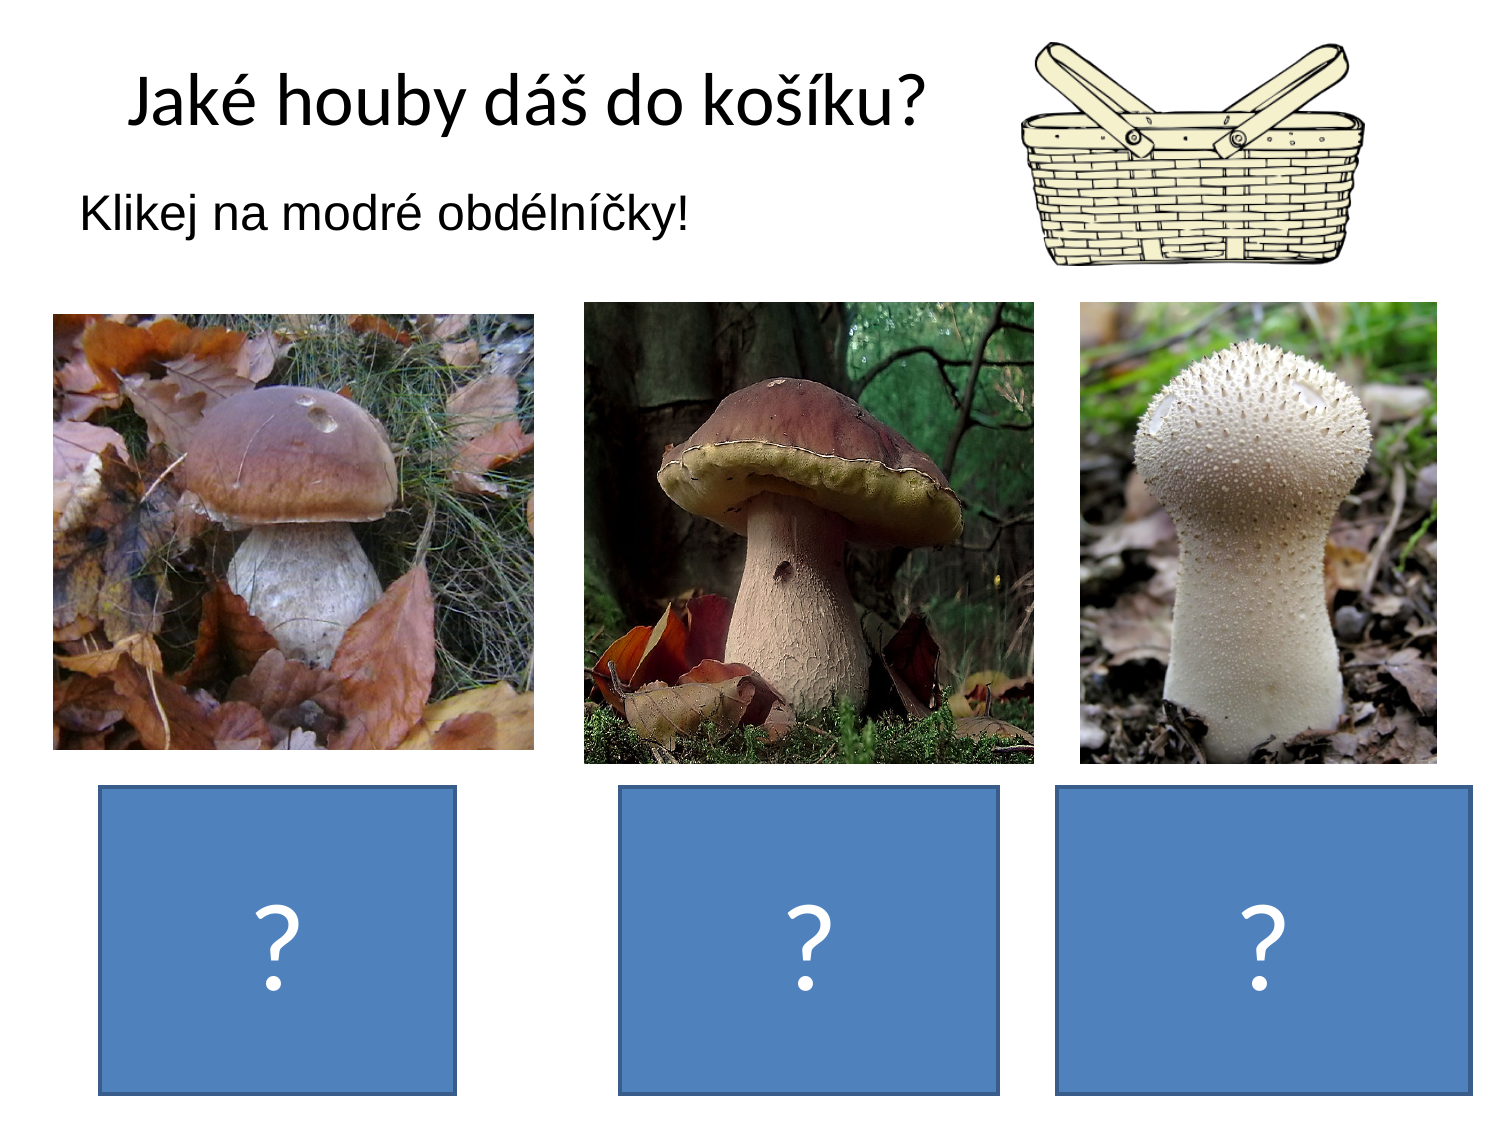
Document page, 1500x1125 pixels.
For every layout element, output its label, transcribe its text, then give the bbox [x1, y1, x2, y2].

text_box Klikej na modré obdélníčky! [64, 172, 706, 249]
text_box ? [1056, 786, 1471, 1094]
picture [1021, 42, 1365, 266]
text_box Jaké houby dáš do košíku? [112, 42, 946, 149]
text_box ? [620, 786, 999, 1094]
picture [584, 302, 1034, 764]
text_box ? [100, 786, 455, 1094]
picture [1080, 302, 1437, 764]
picture [53, 314, 534, 751]
